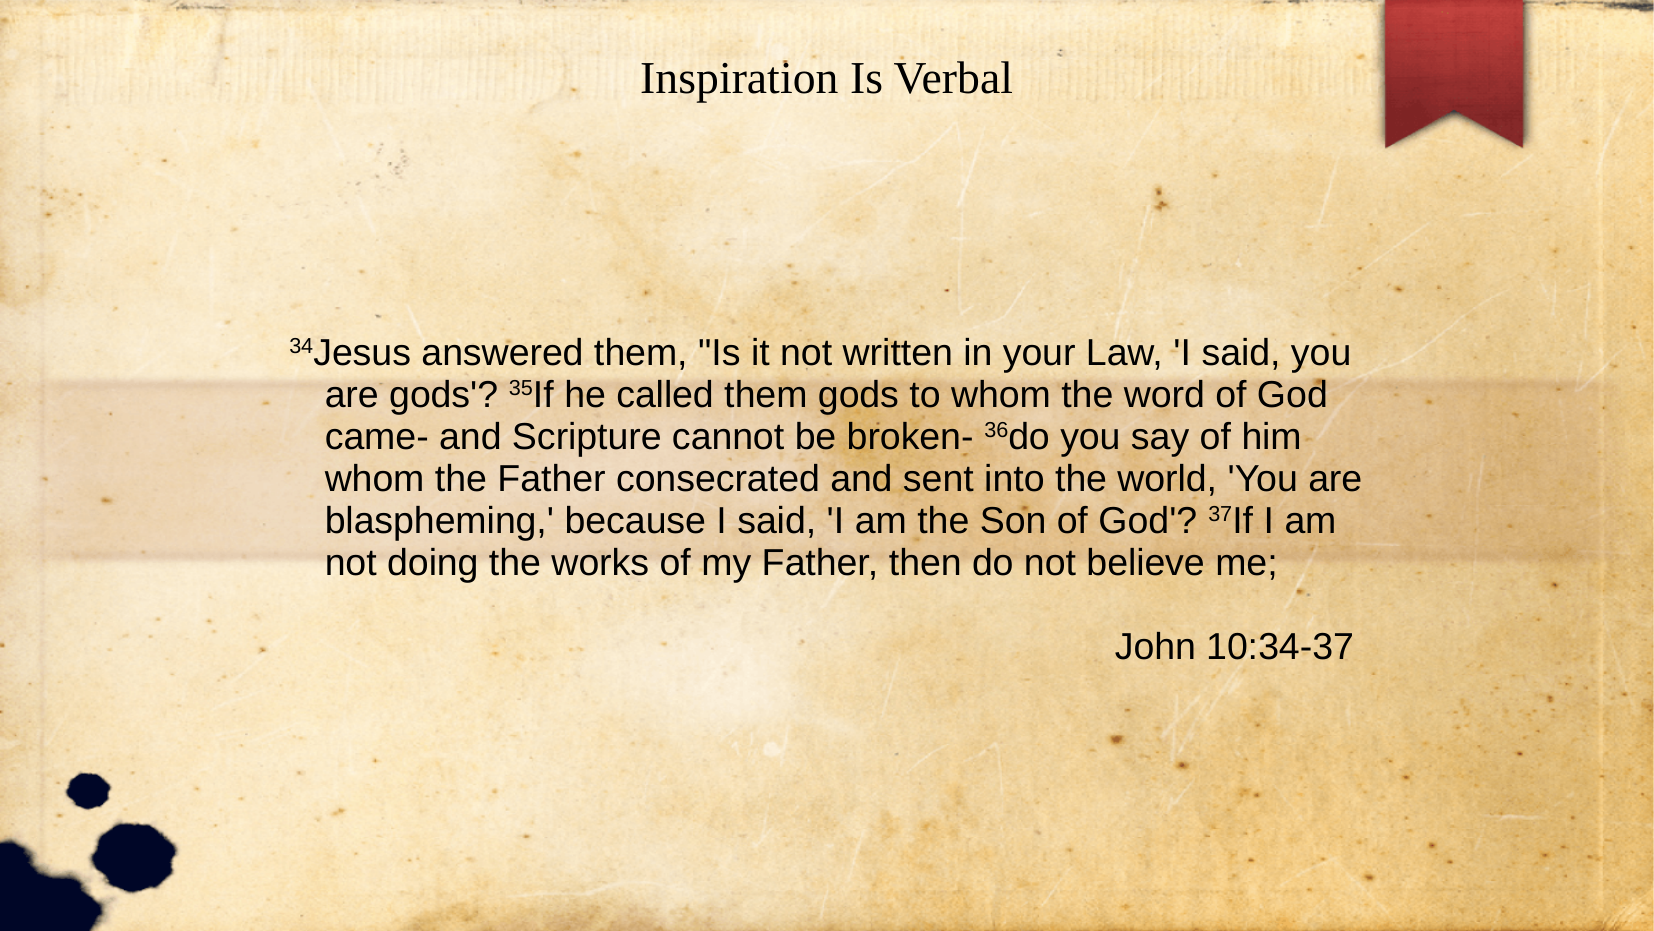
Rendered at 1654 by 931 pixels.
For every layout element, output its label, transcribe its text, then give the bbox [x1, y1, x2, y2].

text_box 34Jesus answered them, "Is it not written in your Law, 'I said, you are gods'? 35If he called them gods to whom the word of God came- and Scripture cannot be broken- 36do you say of him whom the Father consecrated and sent into the world, 'You are blaspheming,' because I said, 'I am the Son of God'? 37If I am not doing the works of my Father, then do not believe me; John 10:34-37 [274, 324, 1379, 676]
title Inspiration Is Verbal [82, 0, 1571, 156]
picture [0, 0, 1654, 931]
